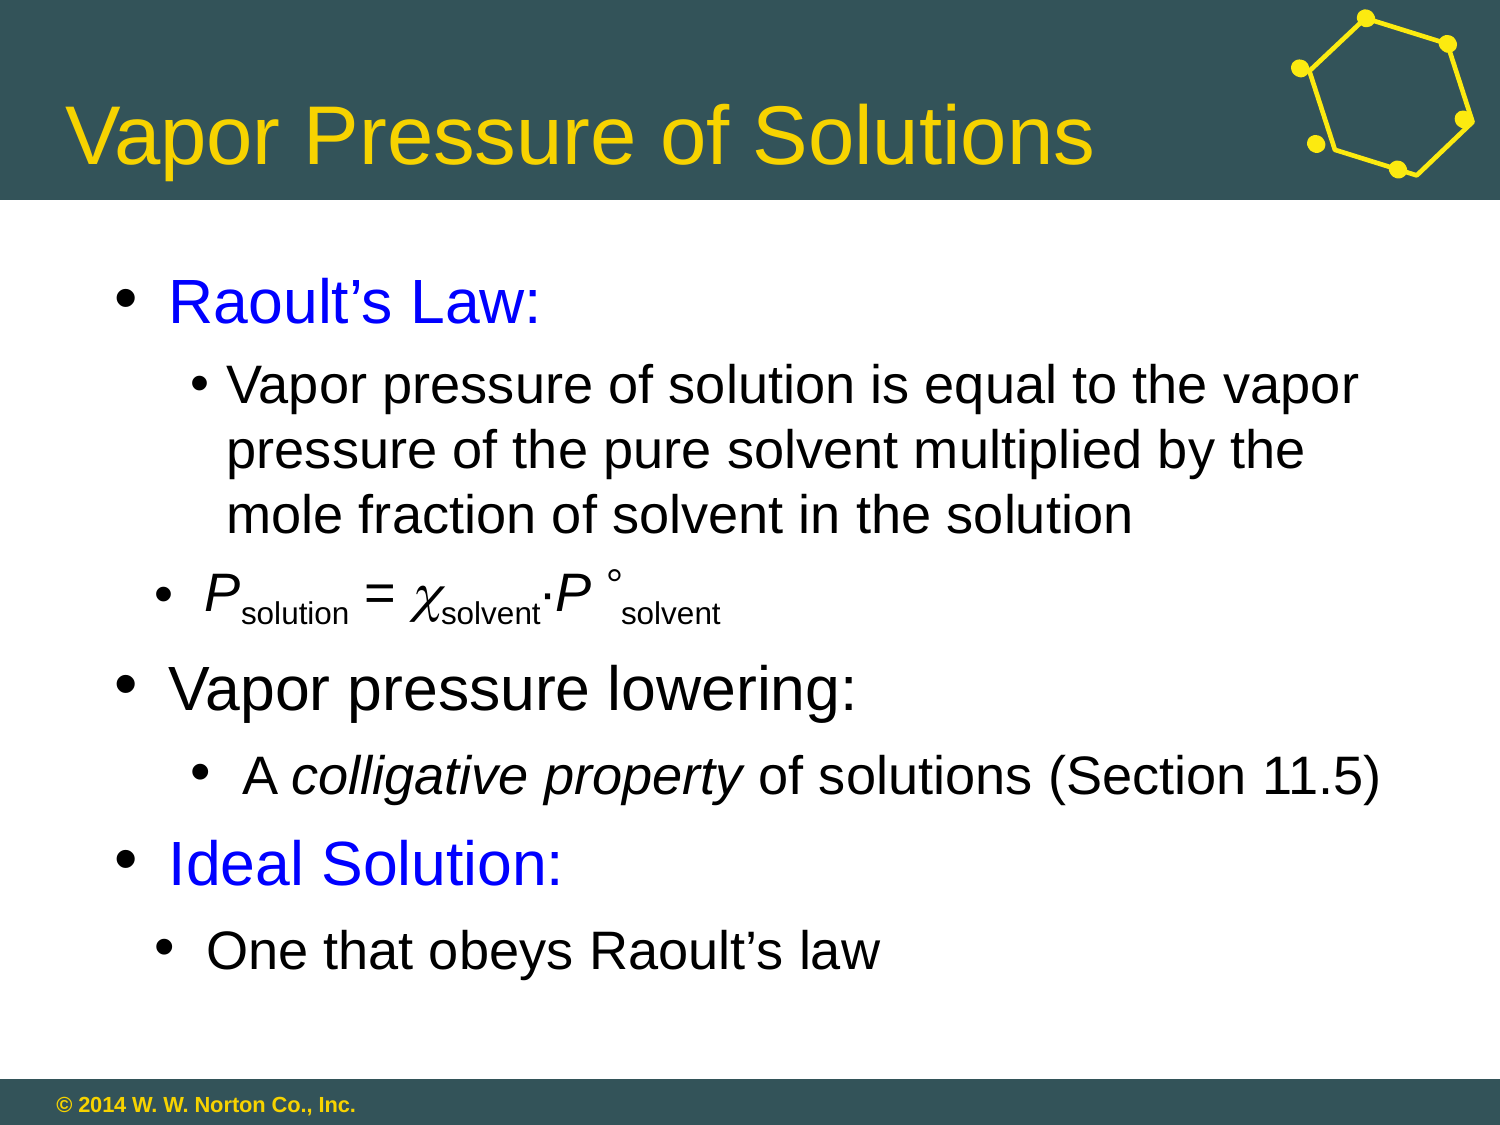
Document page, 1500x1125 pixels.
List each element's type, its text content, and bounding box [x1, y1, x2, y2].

text_box Raoult’s Law: Vapor pressure of solution is equal to the vapor pressure of the pure solvent multiplied by the mole fraction of solvent in the solution Psolution = solvent·P solvent Vapor pressure lowering: A colligative property of solutions (Section 11.5) Ideal Solution: One that obeys Raoult’s law [99, 249, 1400, 989]
title Vapor Pressure of Solutions [50, 50, 1400, 213]
